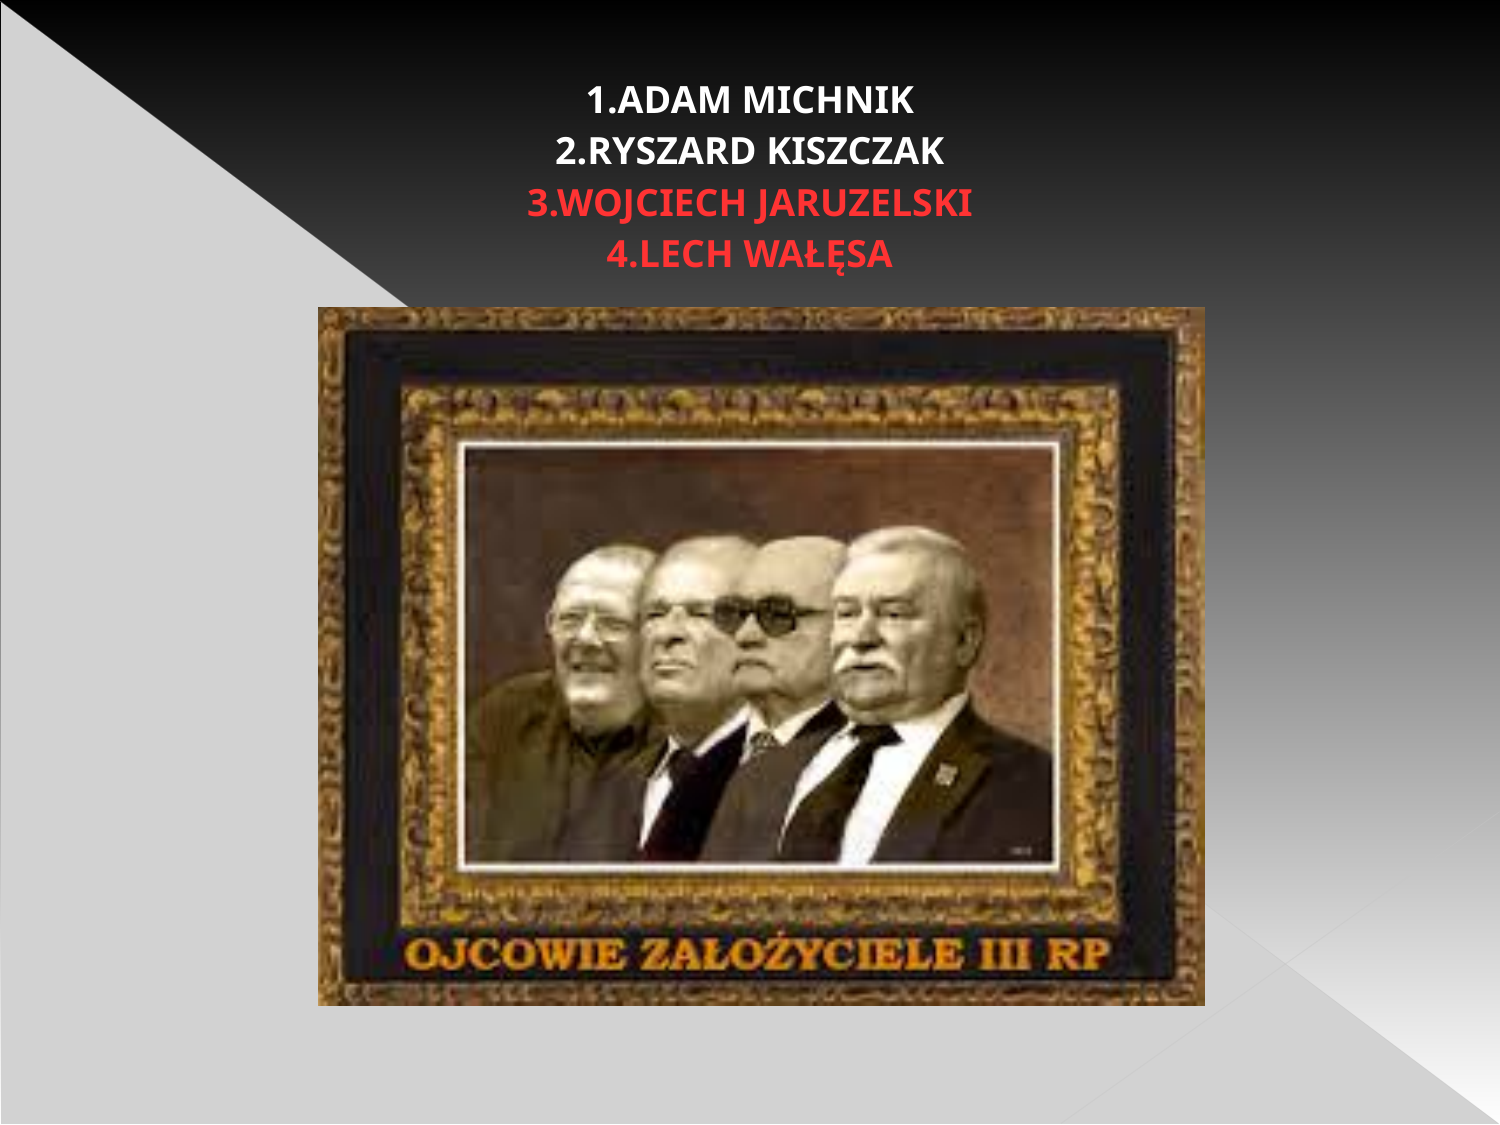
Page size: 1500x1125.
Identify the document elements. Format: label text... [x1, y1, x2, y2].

title 1.ADAM MICHNIK 2.RYSZARD KISZCZAK 3.WOJCIECH JARUZELSKI 4.LECH WAŁĘSA [75, 44, 1425, 308]
picture [318, 308, 1205, 1006]
